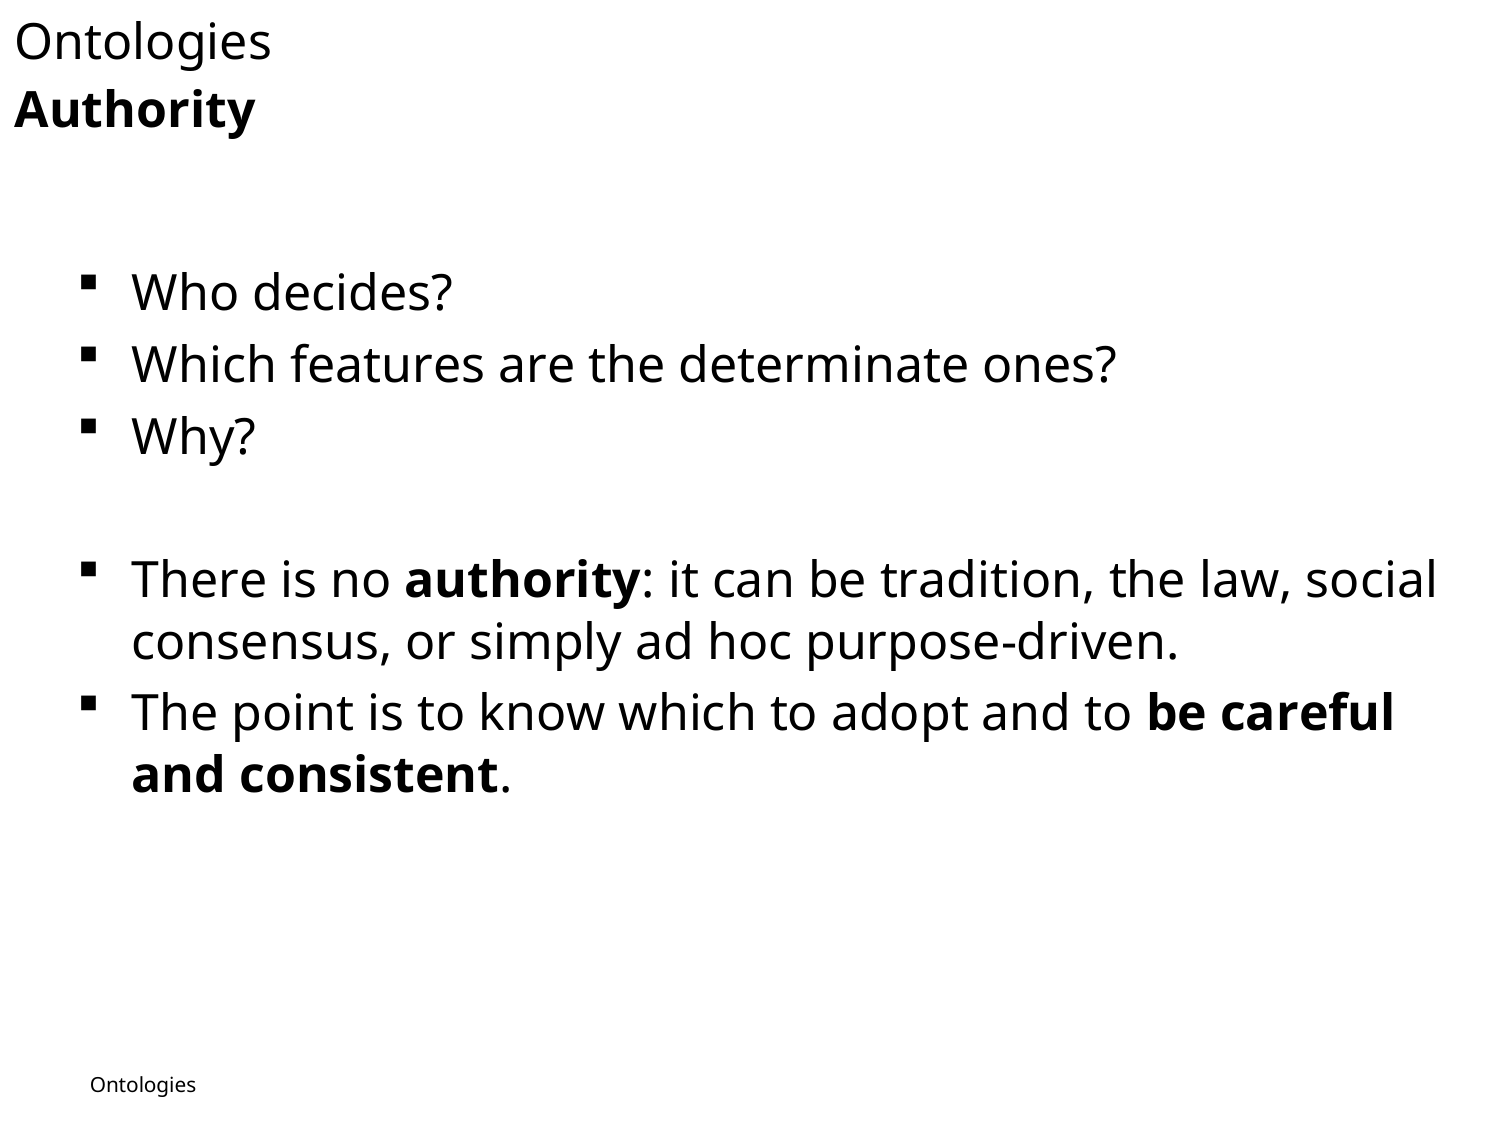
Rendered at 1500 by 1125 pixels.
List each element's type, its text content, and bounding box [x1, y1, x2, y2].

list Who decides? Which features are the determinate ones? Why? There is no authority: it can be tradition, the law, social consensus, or simply ad hoc purpose-driven. The point is to know which to adopt and to be careful and consistent. [62, 174, 1463, 1013]
title Ontologies Authority [0, 0, 1400, 150]
